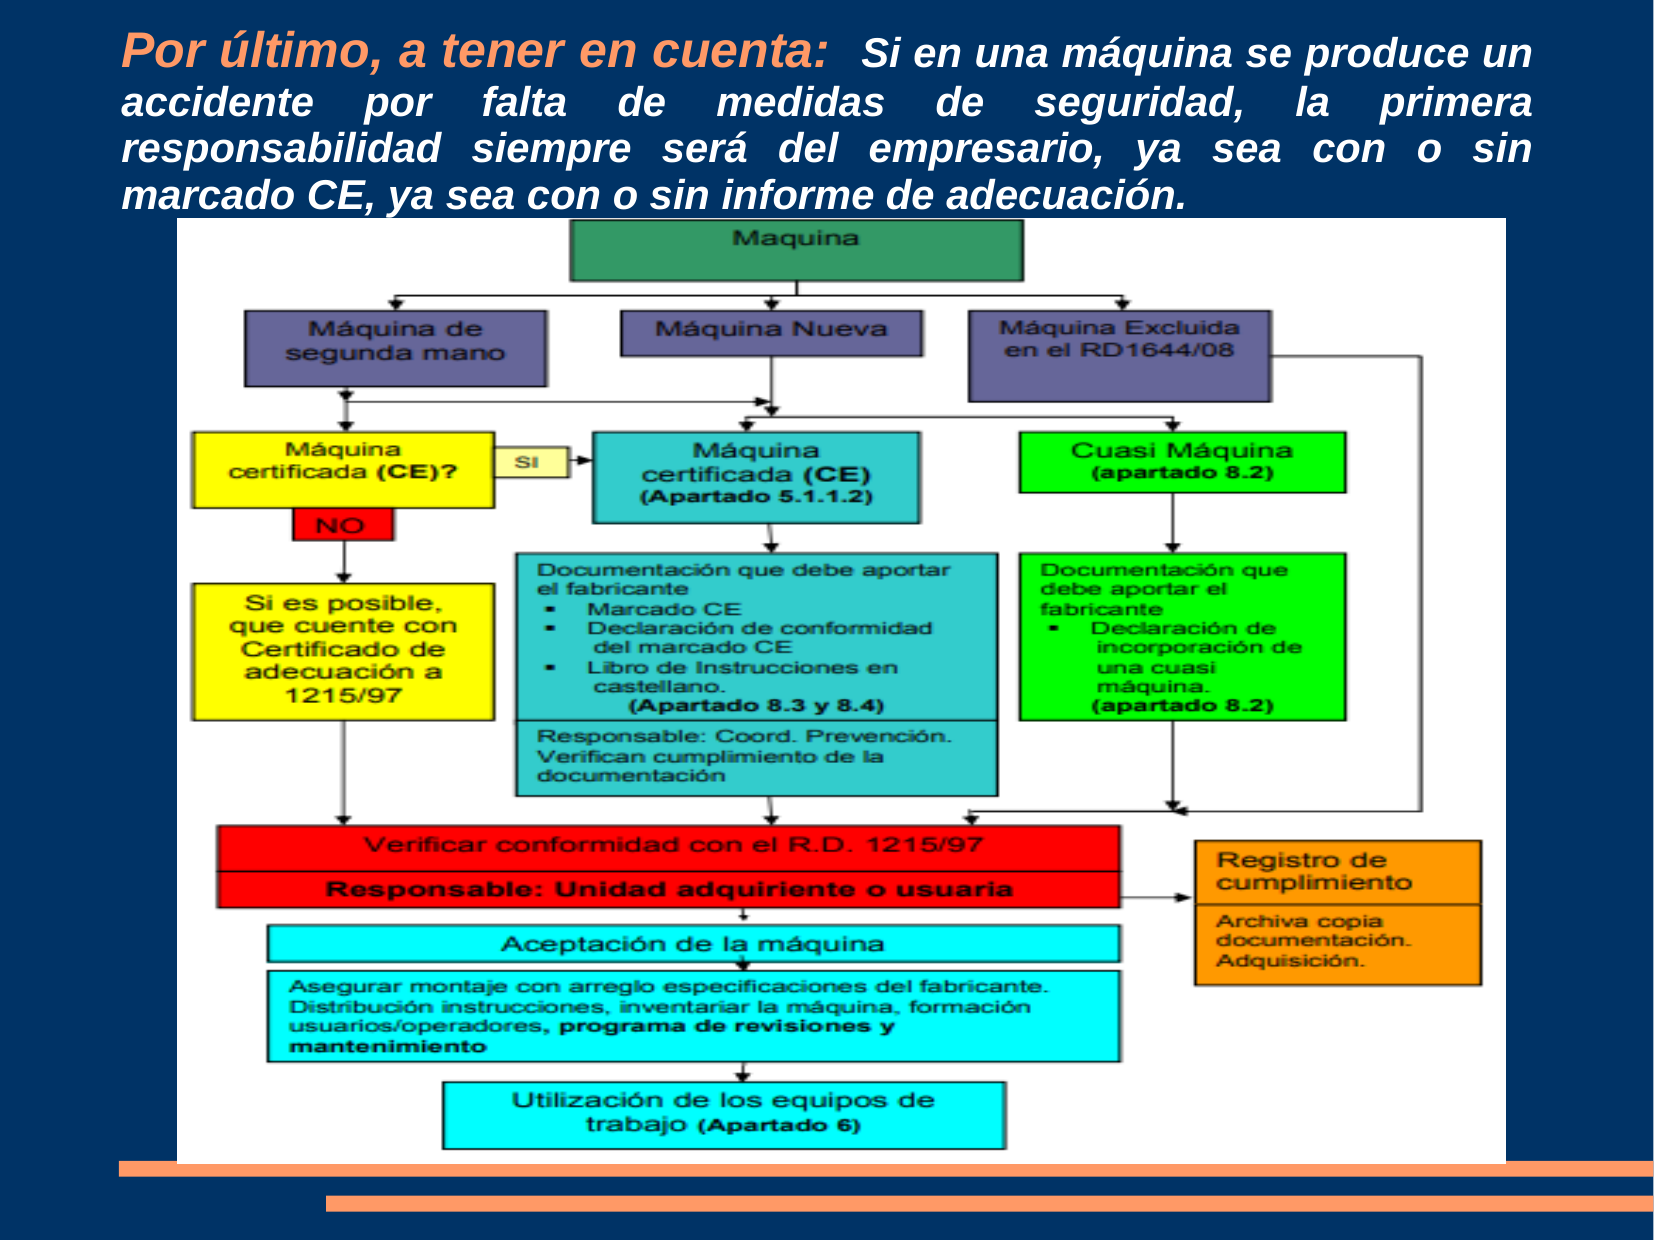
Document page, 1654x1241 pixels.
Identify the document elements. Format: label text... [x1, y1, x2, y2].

picture [177, 218, 1506, 1164]
title Por último, a tener en cuenta: Si en una máquina se produce un accidente por falta de medidas de seguridad, la primera responsabilidad siempre será del empresario, ya sea con o sin marcado CE, ya sea con o sin informe de adecuación. [121, 16, 1534, 224]
